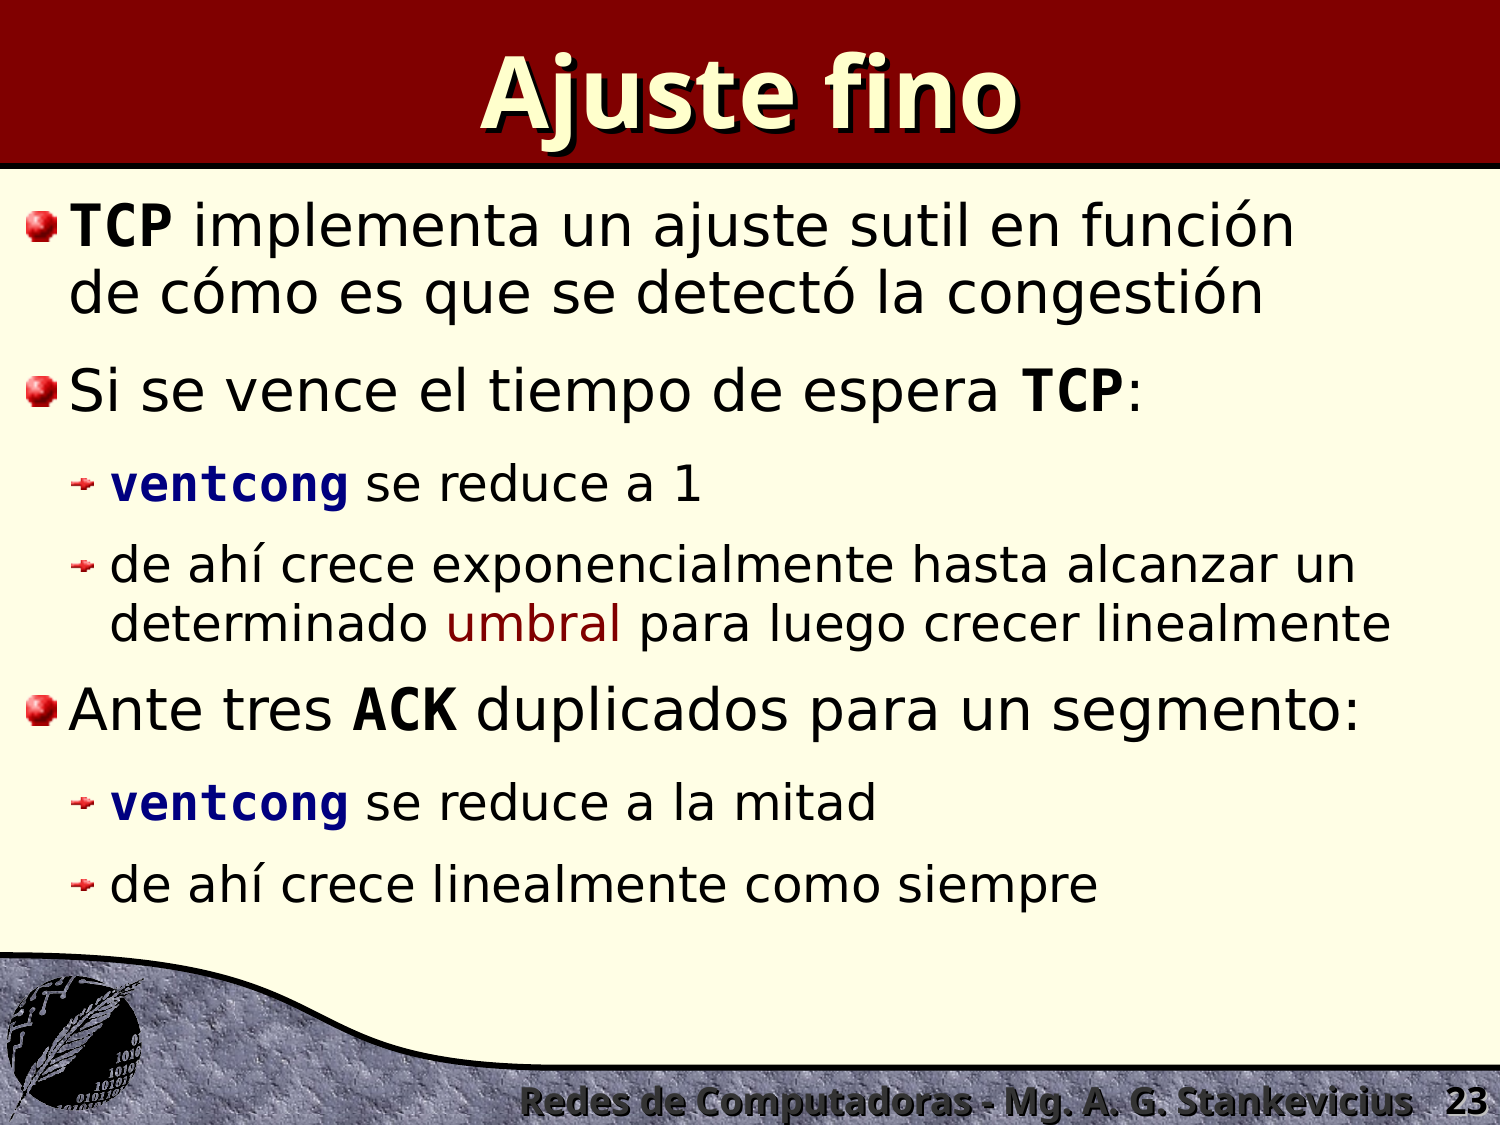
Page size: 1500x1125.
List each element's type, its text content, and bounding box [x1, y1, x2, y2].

picture [790, 1100, 795, 1110]
picture [1047, 1100, 1054, 1110]
list TCP implementa un ajuste sutil en función de cómo es que se detectó la congestión Si se vence el tiempo de espera TCP: ventcong se reduce a 1 de ahí crece exponencialmente hasta alcanzar un determinado umbral para luego crecer linealmente Ante tres ACK duplicados para un segmento: ventcong se reduce a la mitad de ahí crece linealmente como siempre [11, 192, 1486, 921]
picture [0, 959, 1500, 1125]
title Ajuste fino [15, 5, 1485, 160]
